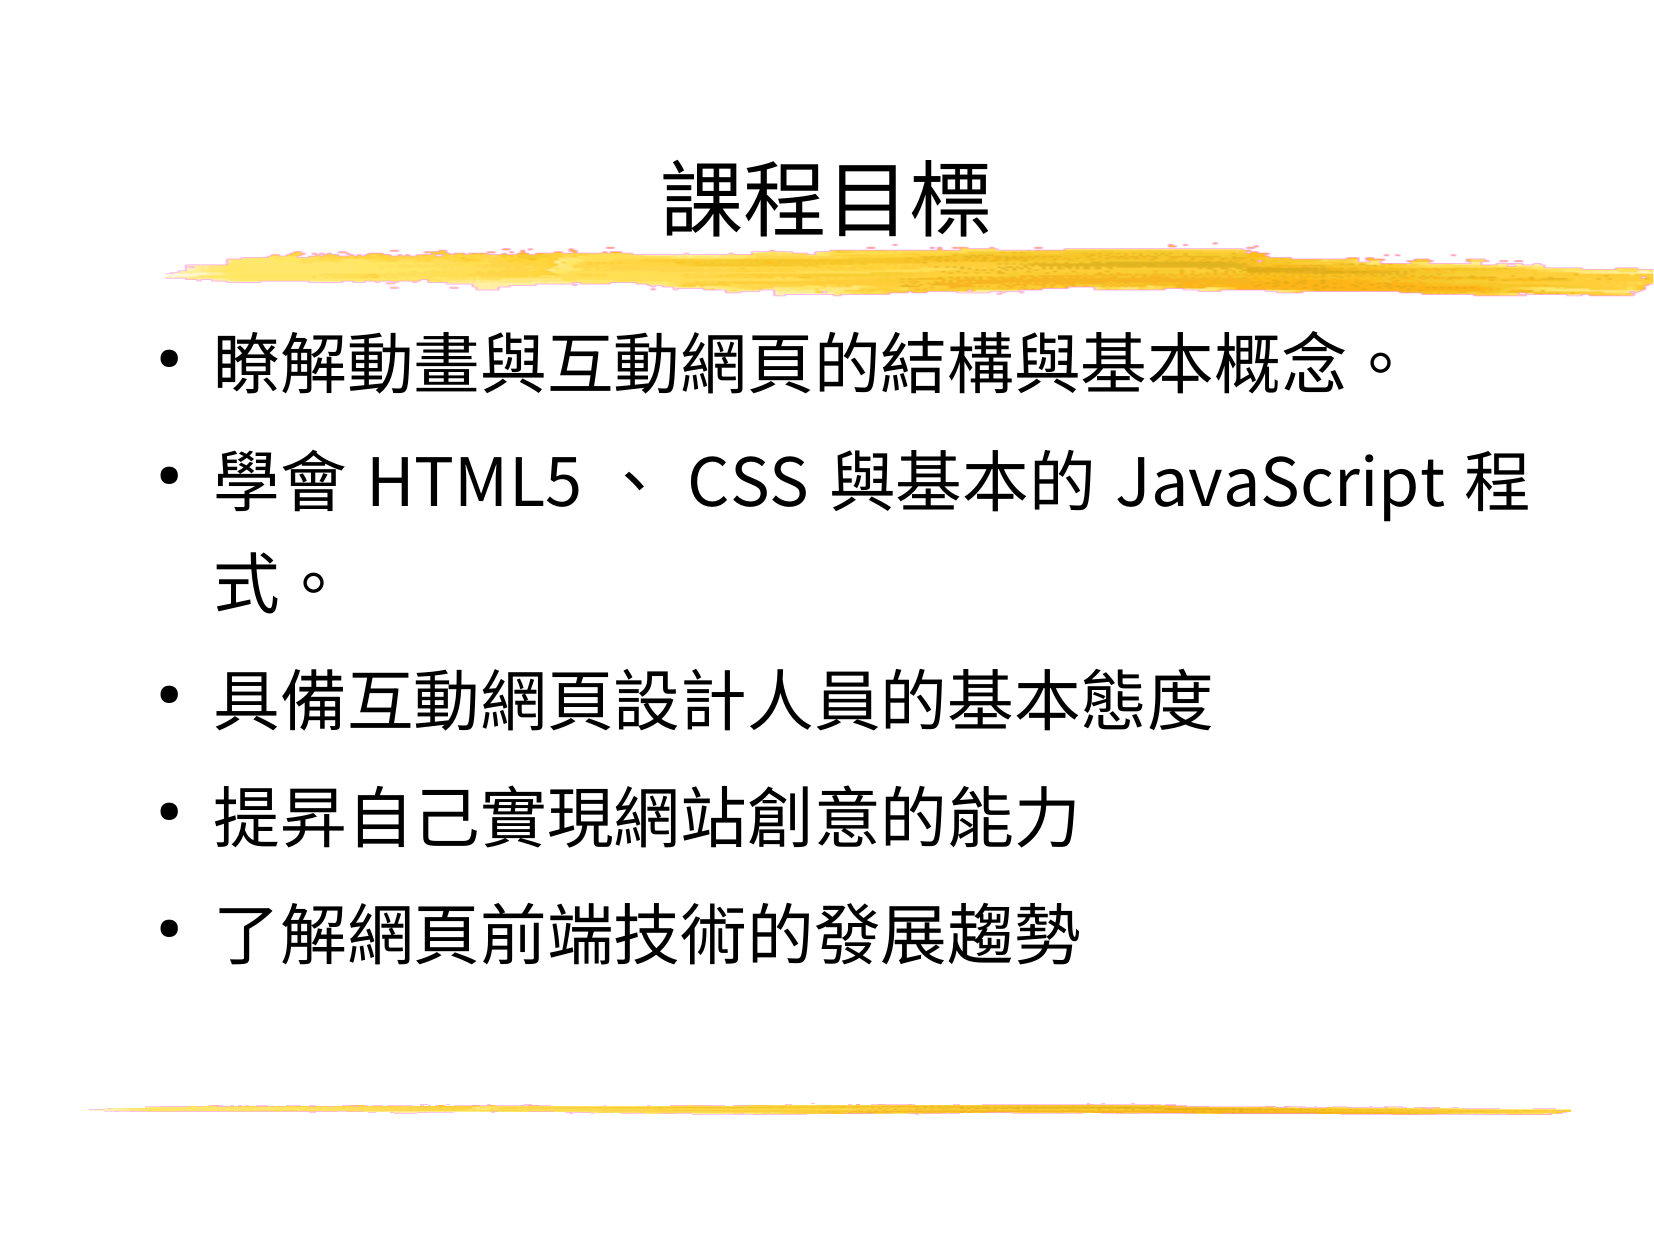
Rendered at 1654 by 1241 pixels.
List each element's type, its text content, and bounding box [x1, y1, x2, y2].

picture [82, 1102, 142, 1117]
list 瞭解動畫與互動網頁的結構與基本概念。 學會HTML5、CSS與基本的JavaScript程式。 具備互動網頁設計人員的基本態度 提昇自己實現網站創意的能力 了解網頁前端技術的發展趨勢 [142, 298, 1588, 1171]
picture [165, 237, 1654, 308]
title 課程目標 [124, 55, 1530, 262]
